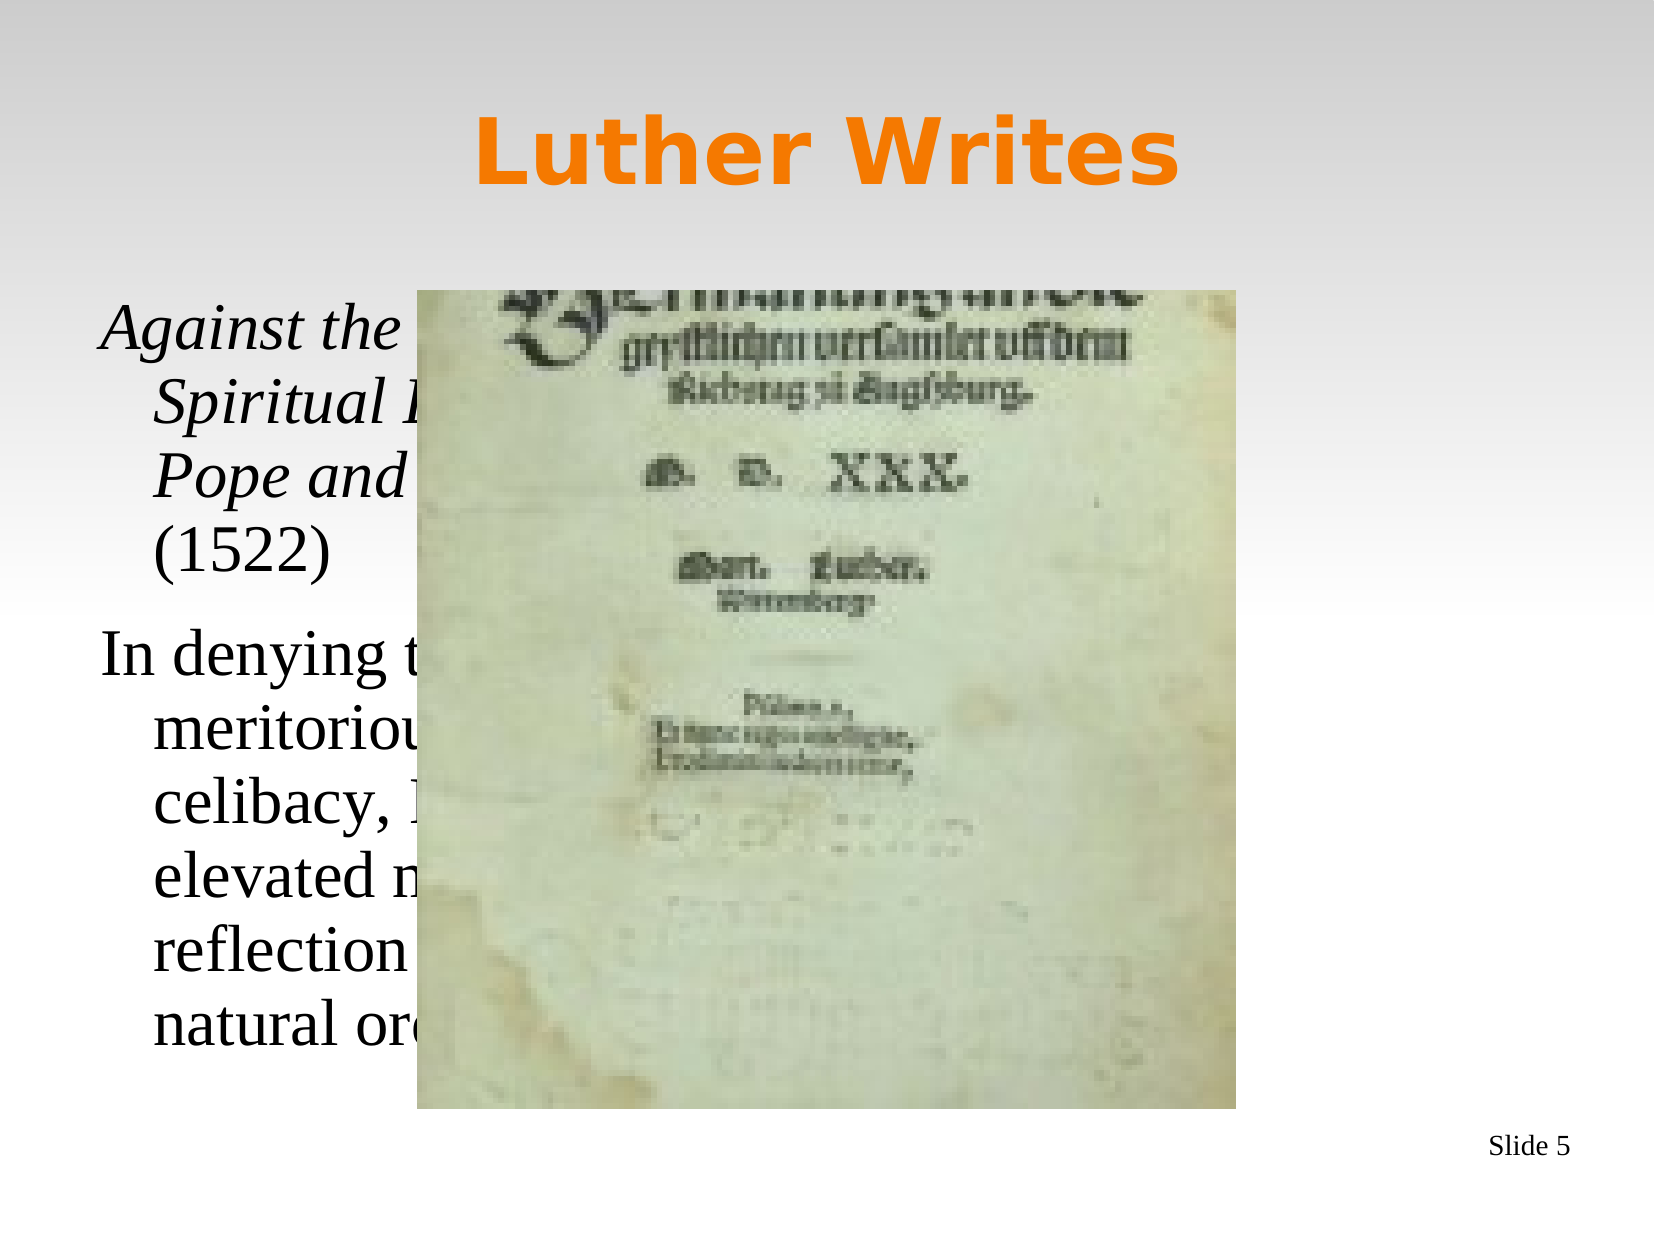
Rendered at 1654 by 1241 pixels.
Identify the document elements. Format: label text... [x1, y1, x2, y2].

picture [417, 290, 1572, 1109]
title Luther Writes [82, 49, 1571, 257]
list Against the So-Called Spiritual Estate of the Pope and the Bishops (1522) In denying the meritorious value of celibacy, Luther elevated marriage as a reflection of God's natural order of creation [82, 290, 809, 1127]
